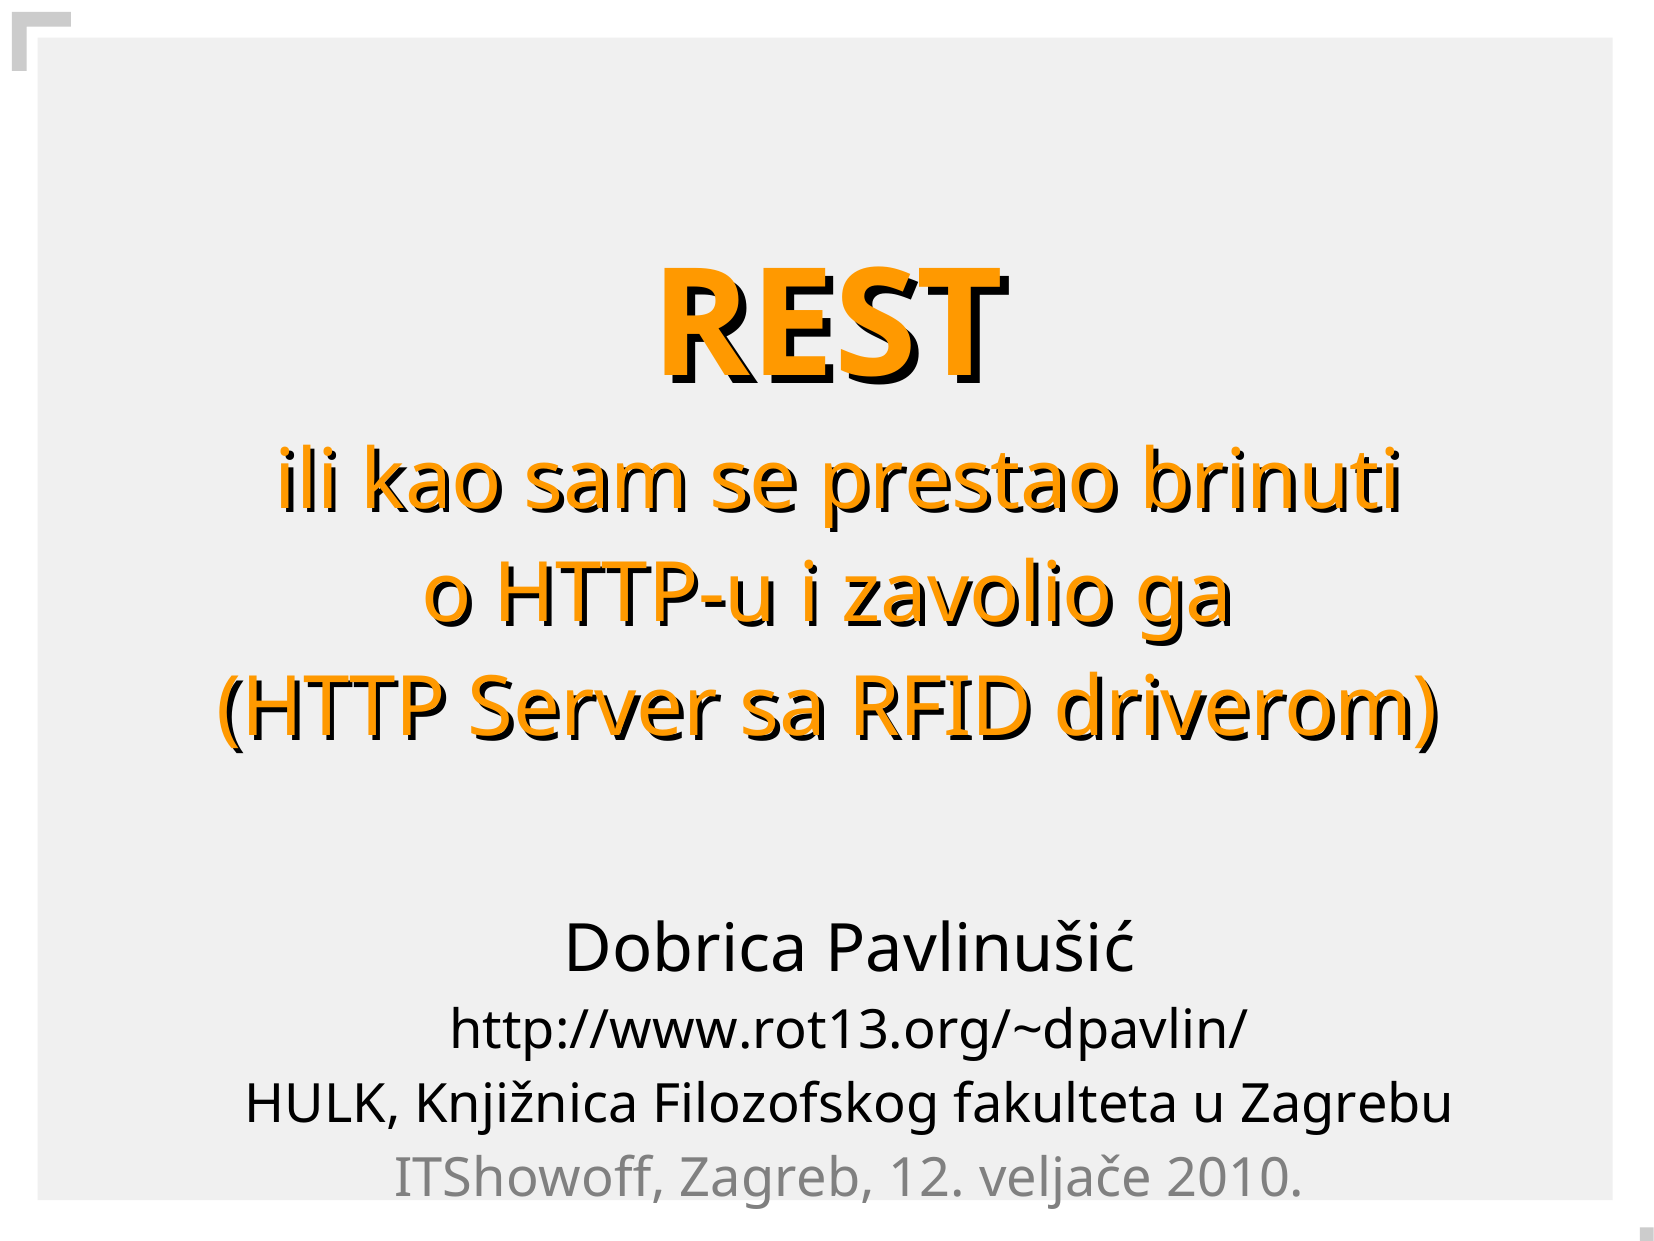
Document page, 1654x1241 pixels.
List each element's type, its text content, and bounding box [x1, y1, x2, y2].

list Dobrica Pavlinušić http://www.rot13.org/~dpavlin/ HULK, Knjižnica Filozofskog fakulteta u Zagrebu ITShowoff, Zagreb, 12. veljače 2010. [121, 900, 1561, 1241]
title REST ili kao sam se prestao brinuti o HTTP-u i zavolio ga (HTTP Server sa RFID driverom) [121, 167, 1534, 808]
